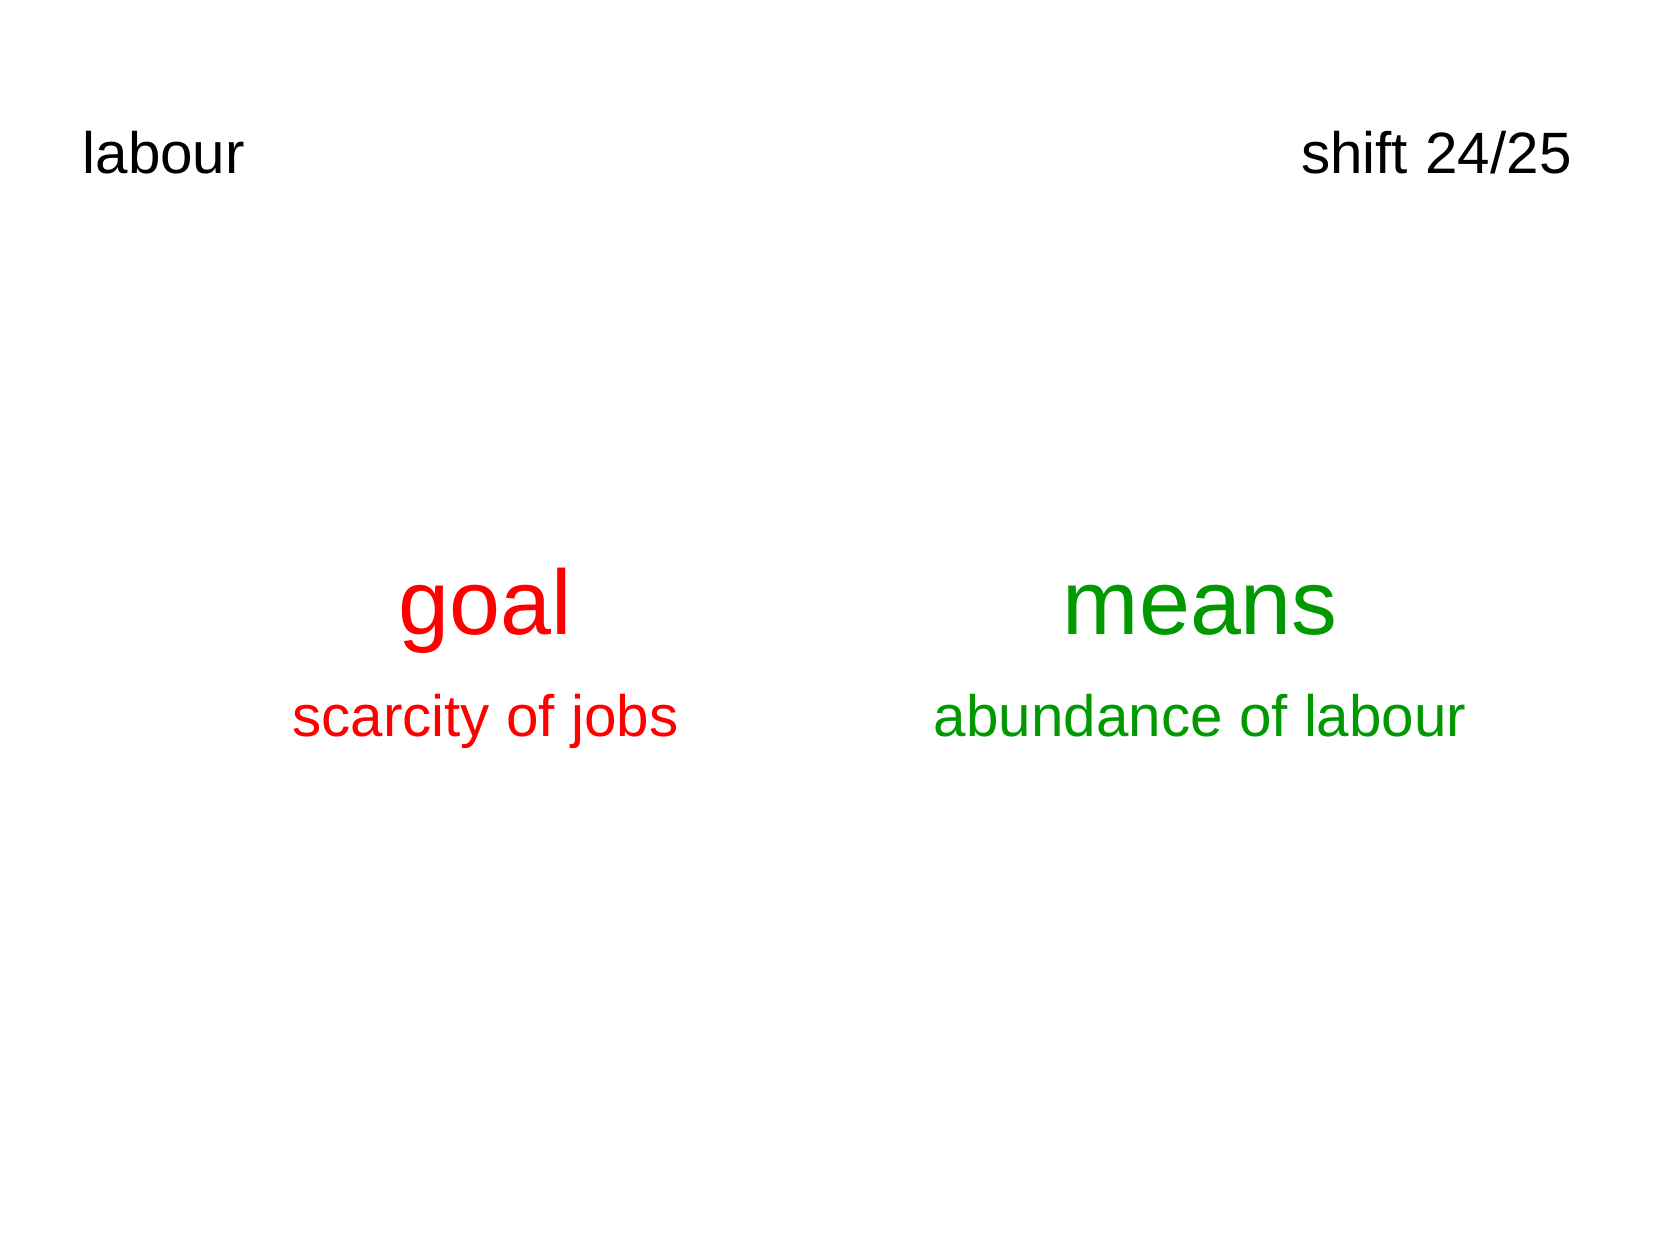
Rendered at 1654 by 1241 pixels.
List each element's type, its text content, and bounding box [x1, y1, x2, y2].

title shift [767, 49, 1409, 257]
title labour [82, 49, 767, 257]
list goal scarcity of jobs [60, 290, 760, 1010]
title 24/25 [1425, 49, 1572, 257]
list means abundance of labour [760, 290, 1571, 1010]
